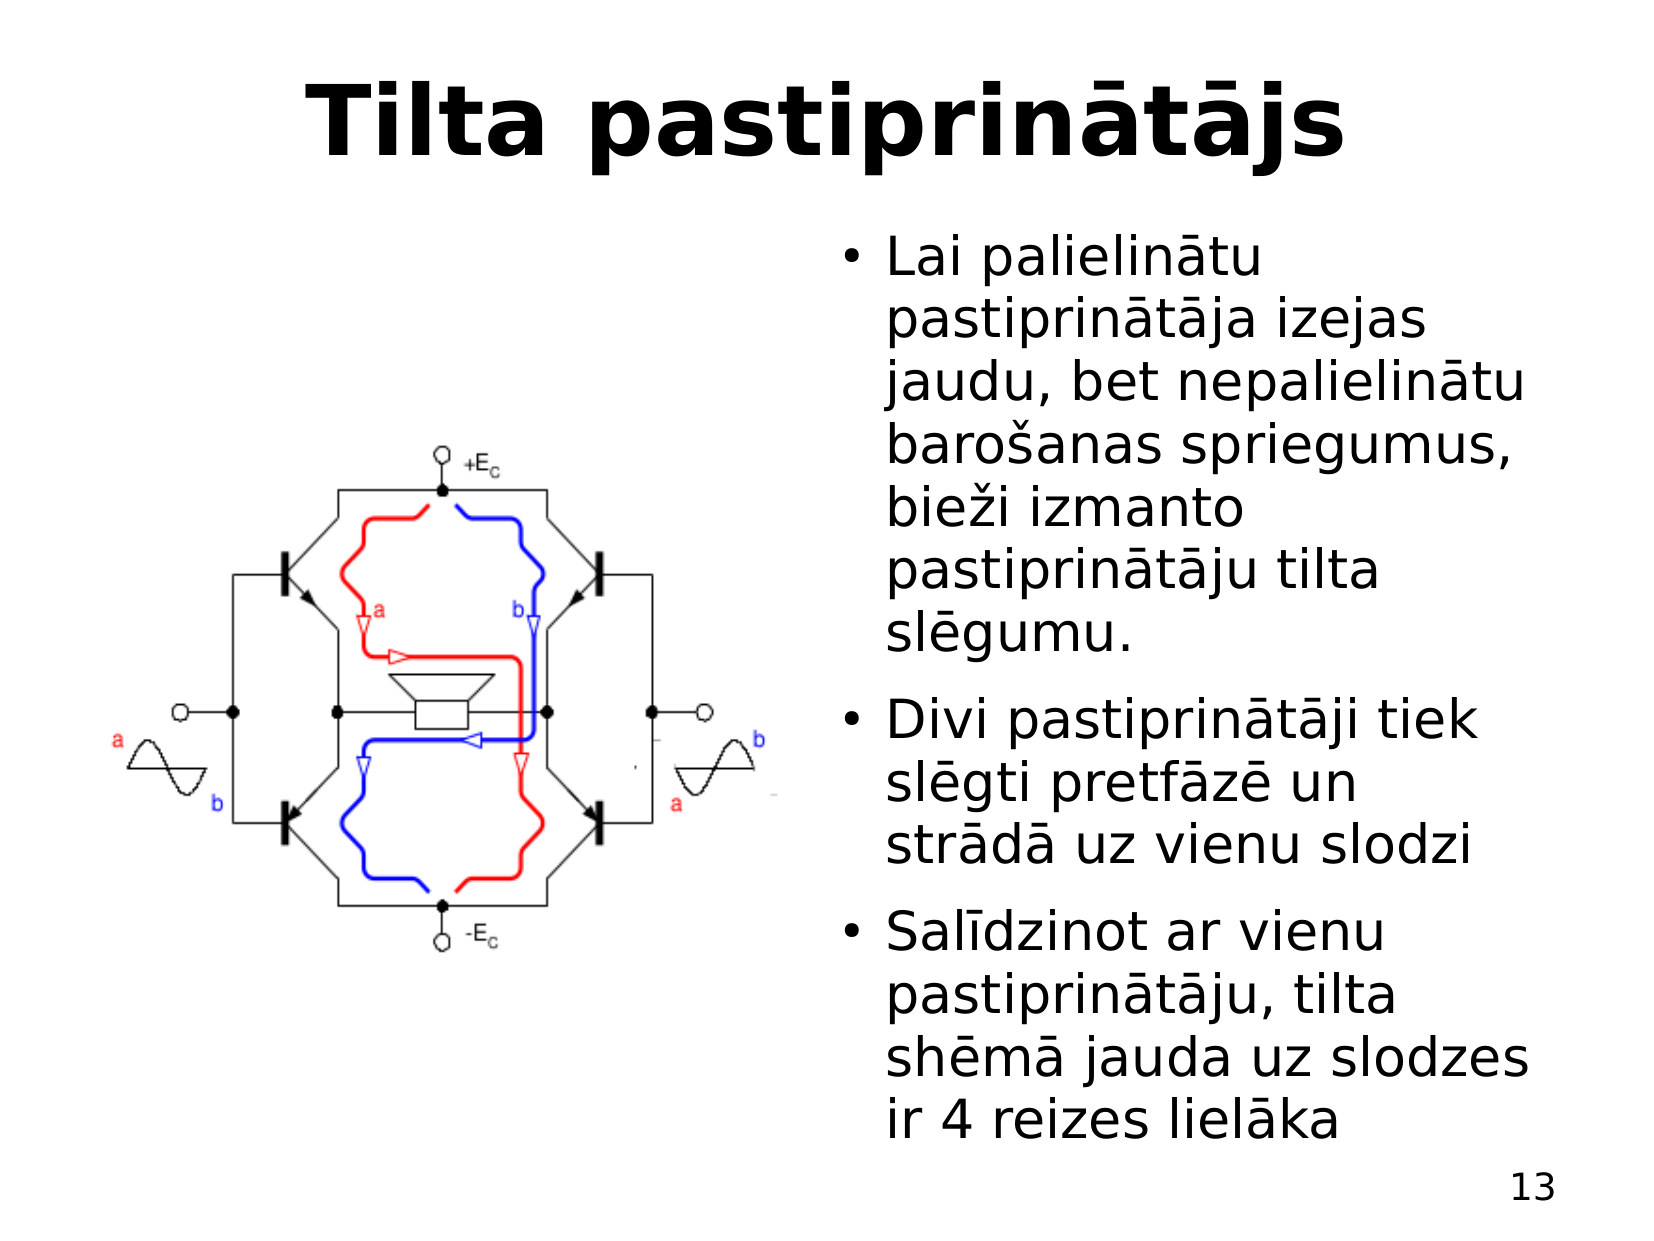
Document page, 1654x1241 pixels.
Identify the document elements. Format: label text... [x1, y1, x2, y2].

picture [82, 435, 793, 975]
title Tilta pastiprinātājs [82, 49, 1571, 195]
list Lai palielinātu pastiprinātāja izejas jaudu, bet nepalielinātu barošanas spriegumus, bieži izmanto pastiprinātāju tilta slēgumu. Divi pastiprinātāji tiek slēgti pretfāzē un strādā uz vienu slodzi Salīdzinot ar vienu pastiprinātāju, tilta shēmā jauda uz slodzes ir 4 reizes lielāka [828, 224, 1539, 1186]
